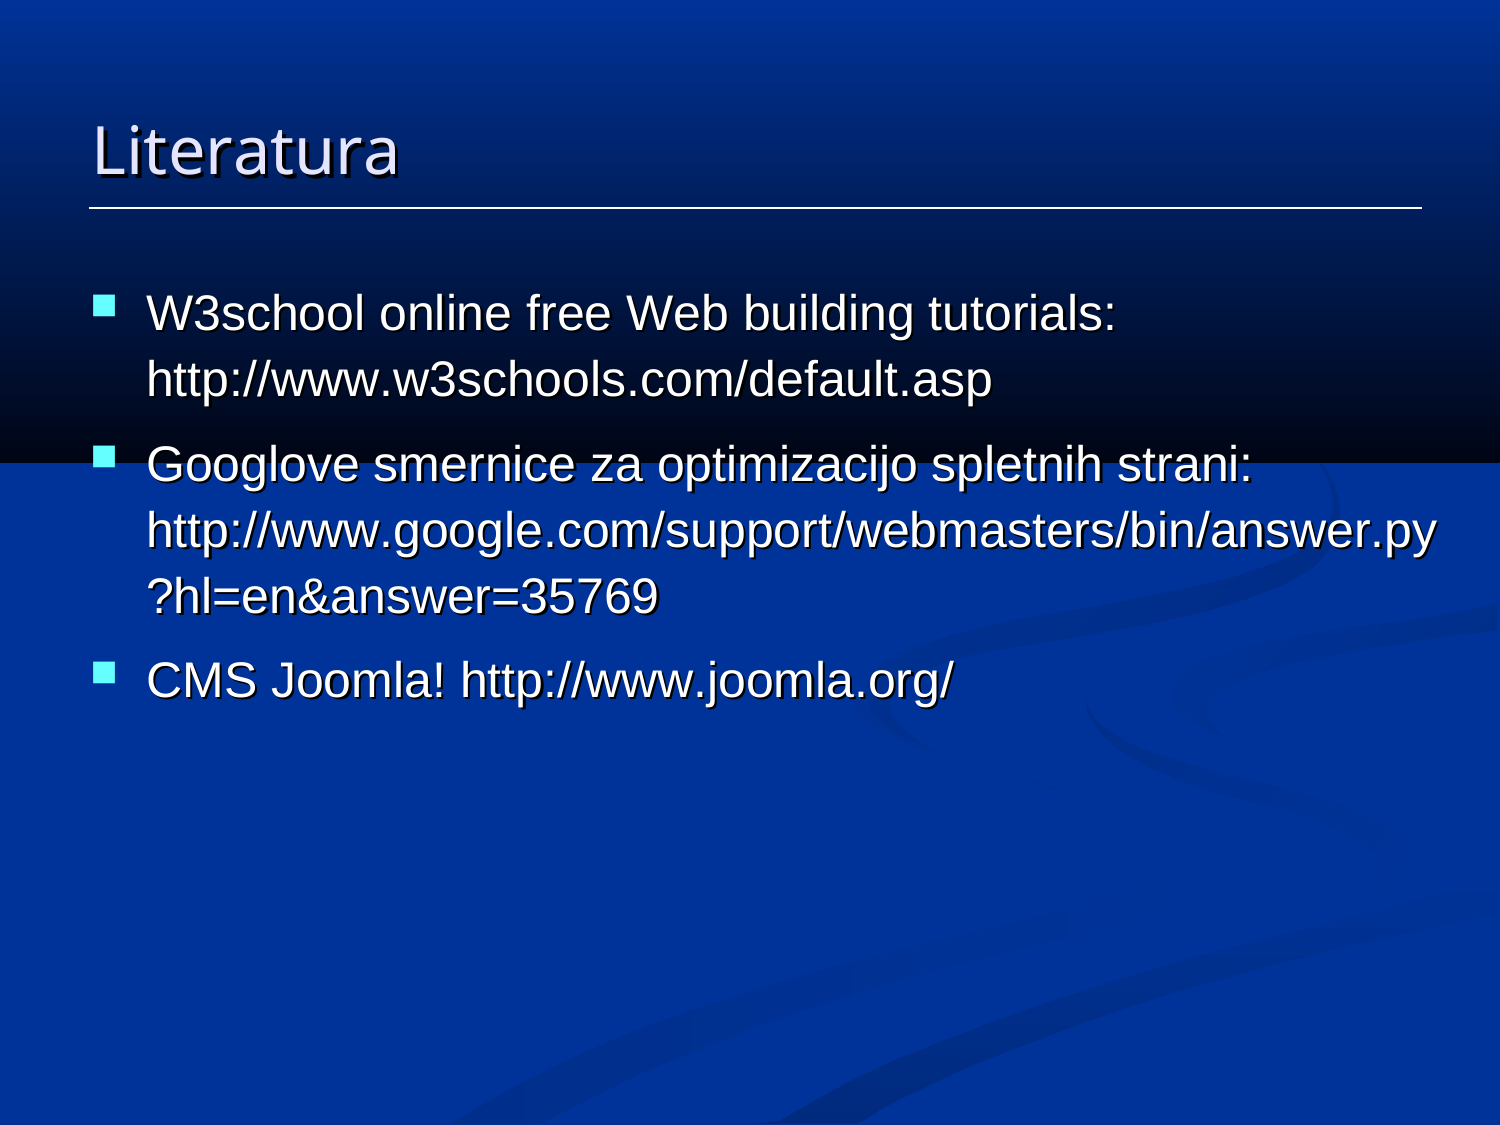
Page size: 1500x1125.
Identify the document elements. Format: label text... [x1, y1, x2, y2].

text_box Literatura [76, 54, 1352, 242]
list W3school online free Web building tutorials: http://www.w3schools.com/default.asp Googlove smernice za optimizacijo spletnih strani: http://www.google.com/support/webmasters/bin/answer.py?hl=en&answer=35769 CMS Joomla! http://www.joomla.org/ [74, 267, 1459, 1056]
